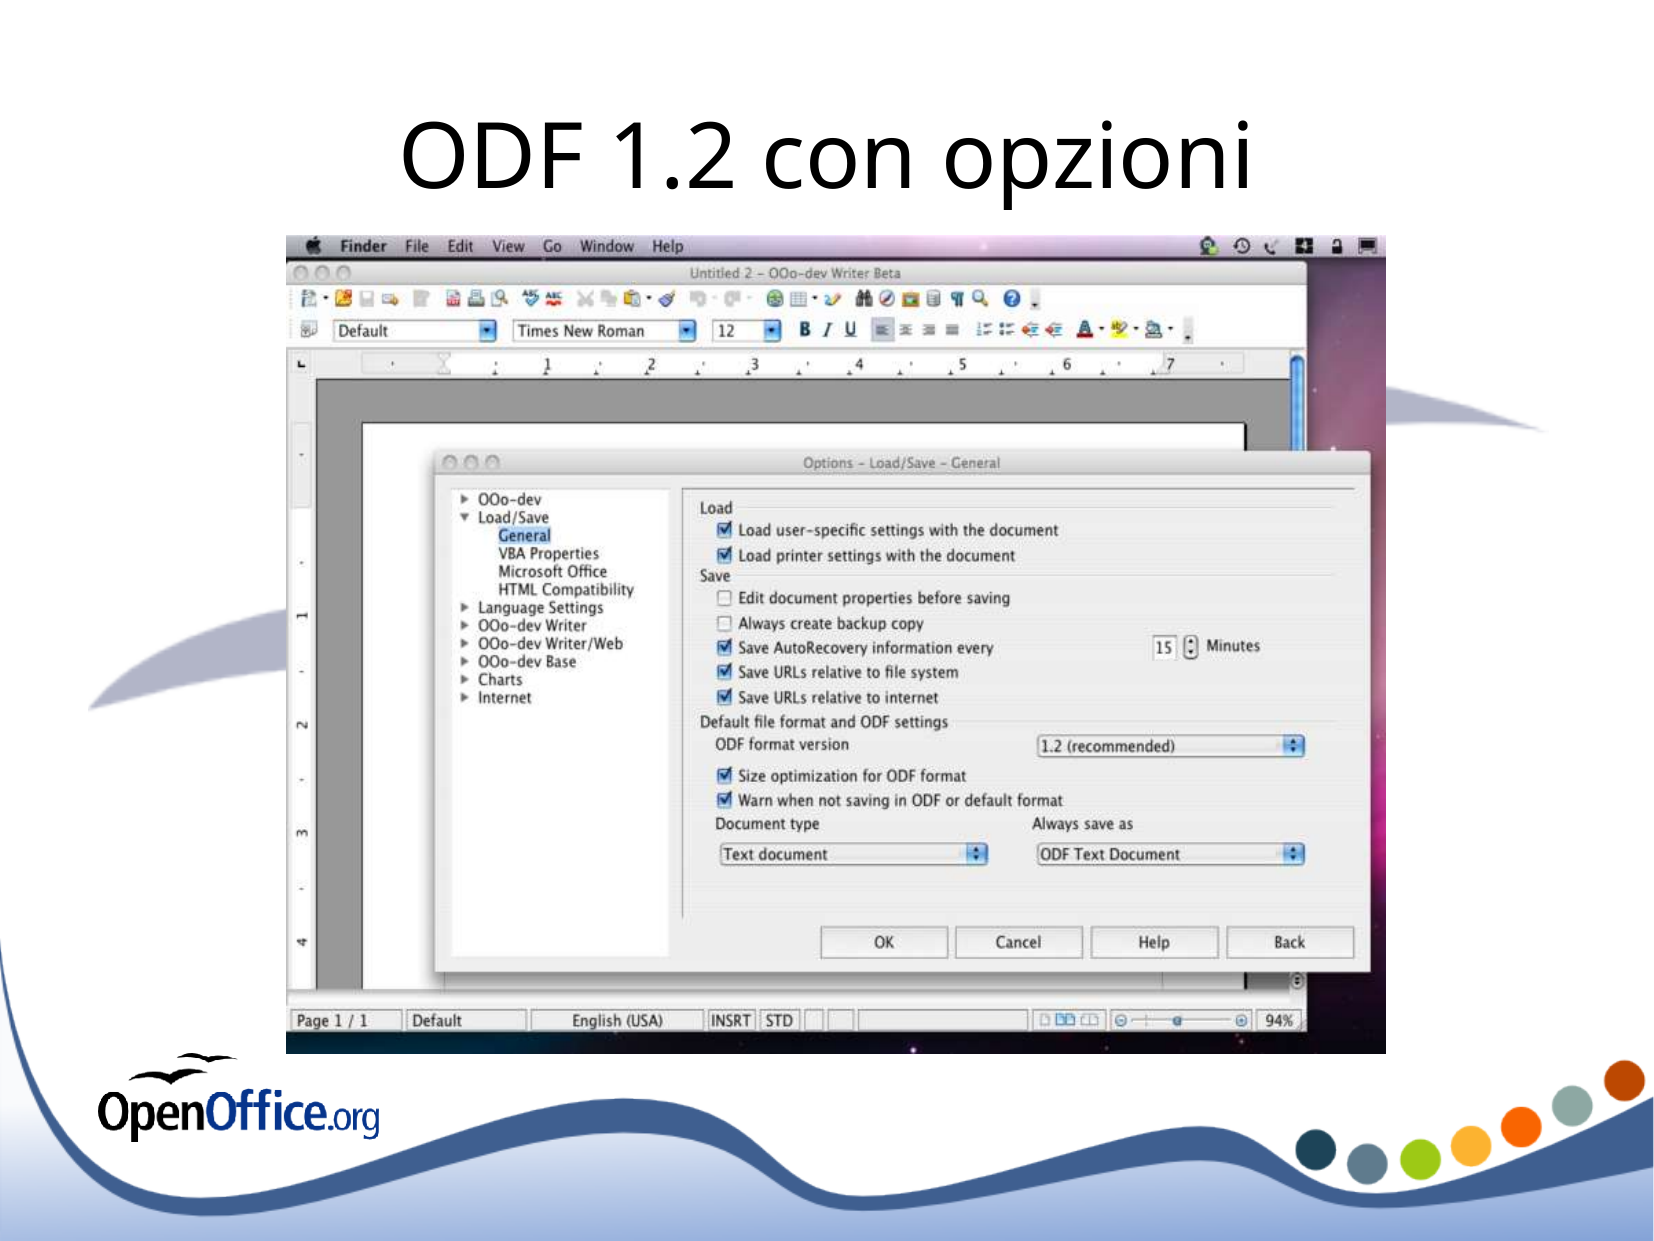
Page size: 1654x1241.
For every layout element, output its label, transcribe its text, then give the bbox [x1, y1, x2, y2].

title ODF 1.2 con opzioni [82, 56, 1571, 250]
picture [0, 250, 1654, 1241]
